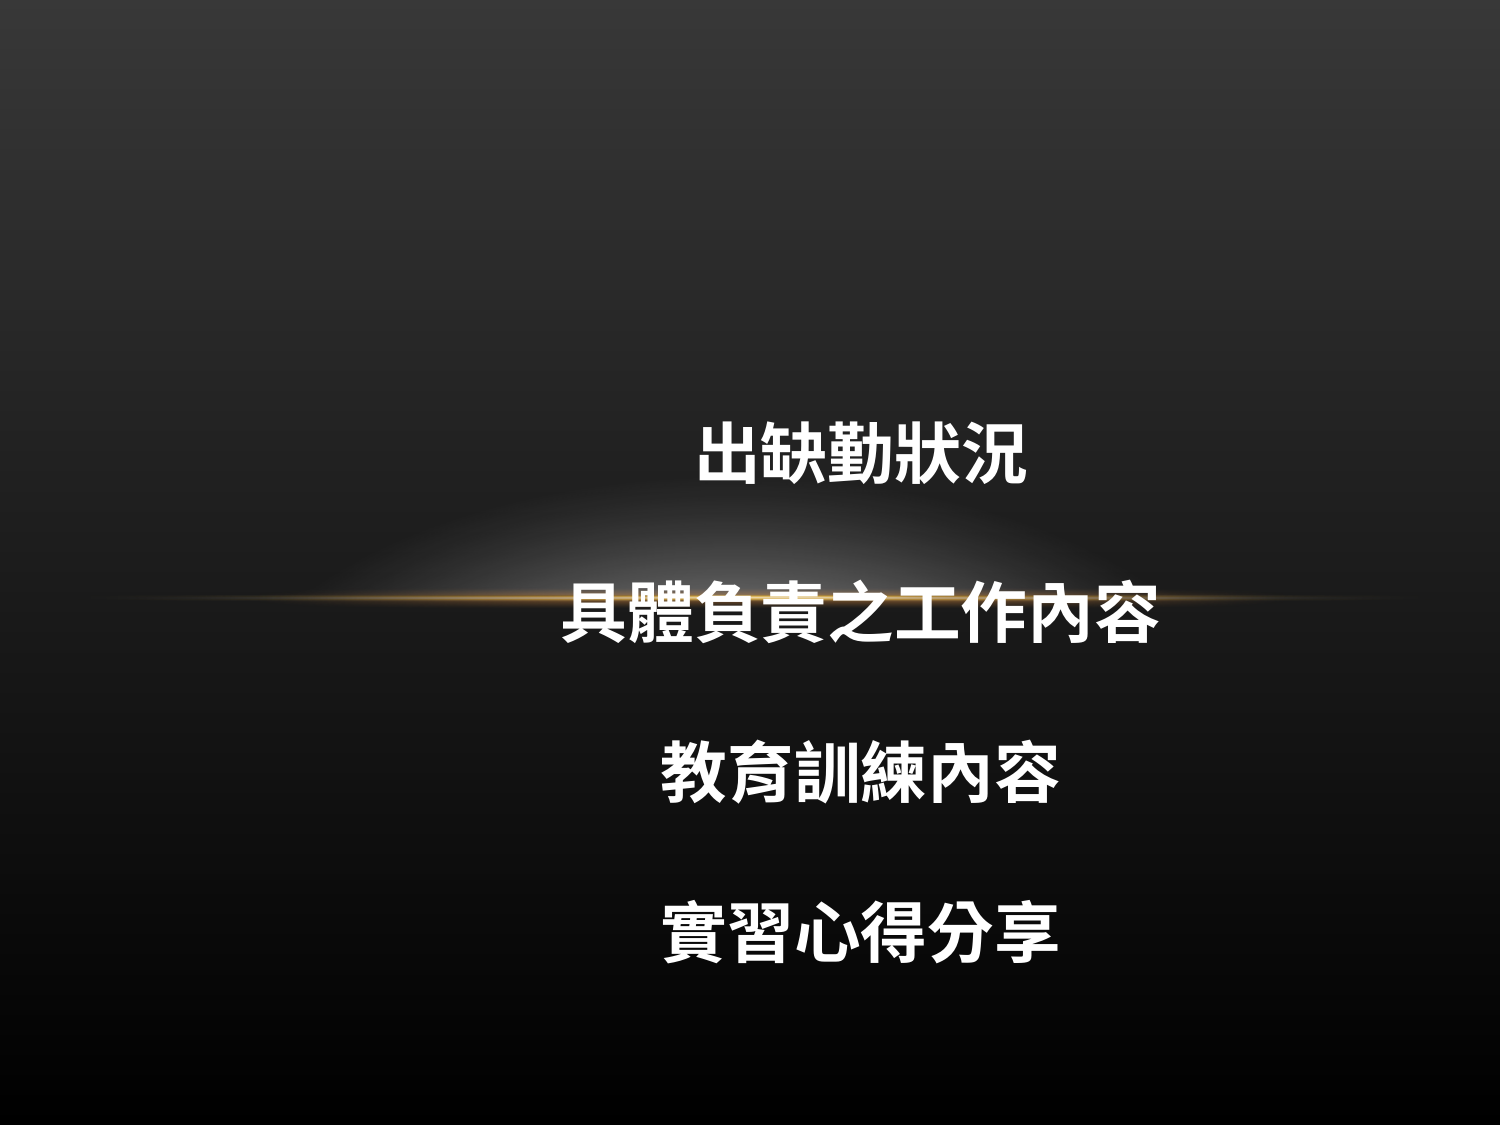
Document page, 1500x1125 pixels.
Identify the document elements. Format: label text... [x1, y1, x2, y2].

title 出缺勤狀況 具體負責之工作內容 教育訓練內容 實習心得分享 [135, 267, 1411, 1059]
